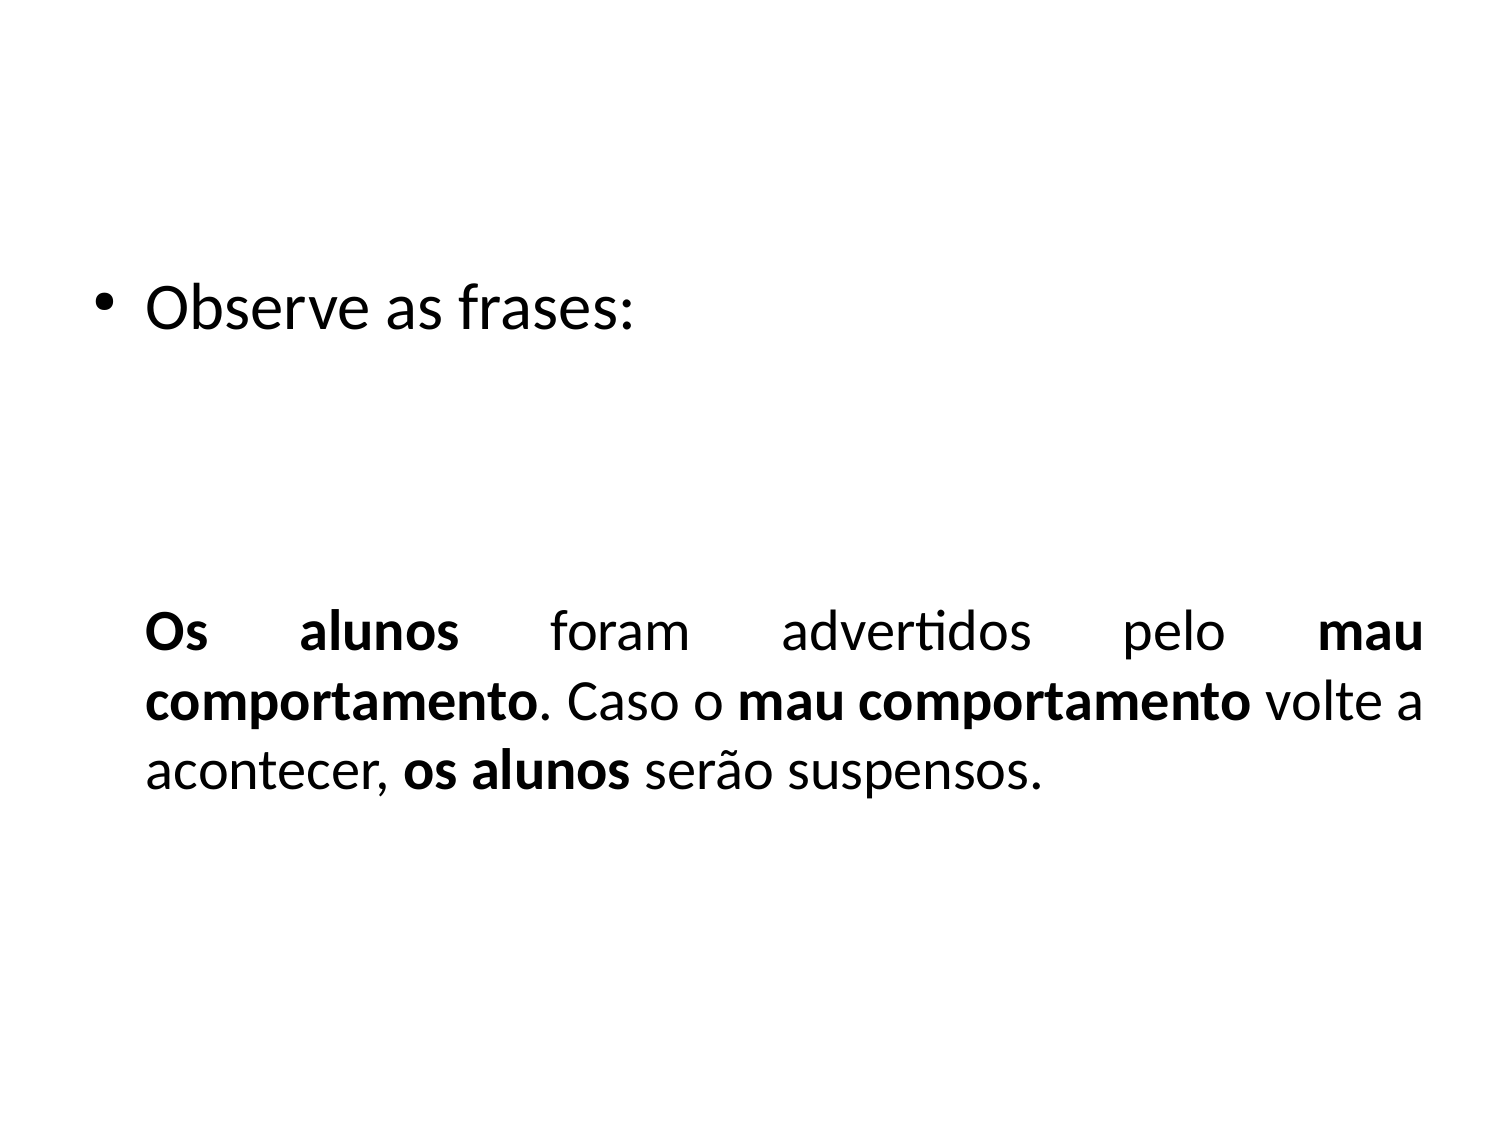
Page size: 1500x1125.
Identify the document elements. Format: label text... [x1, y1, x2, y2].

list Observe as frases: Os alunos foram advertidos pelo mau comportamento. Caso o mau comportamento volte a acontecer, os alunos serão suspensos. [75, 263, 1425, 916]
